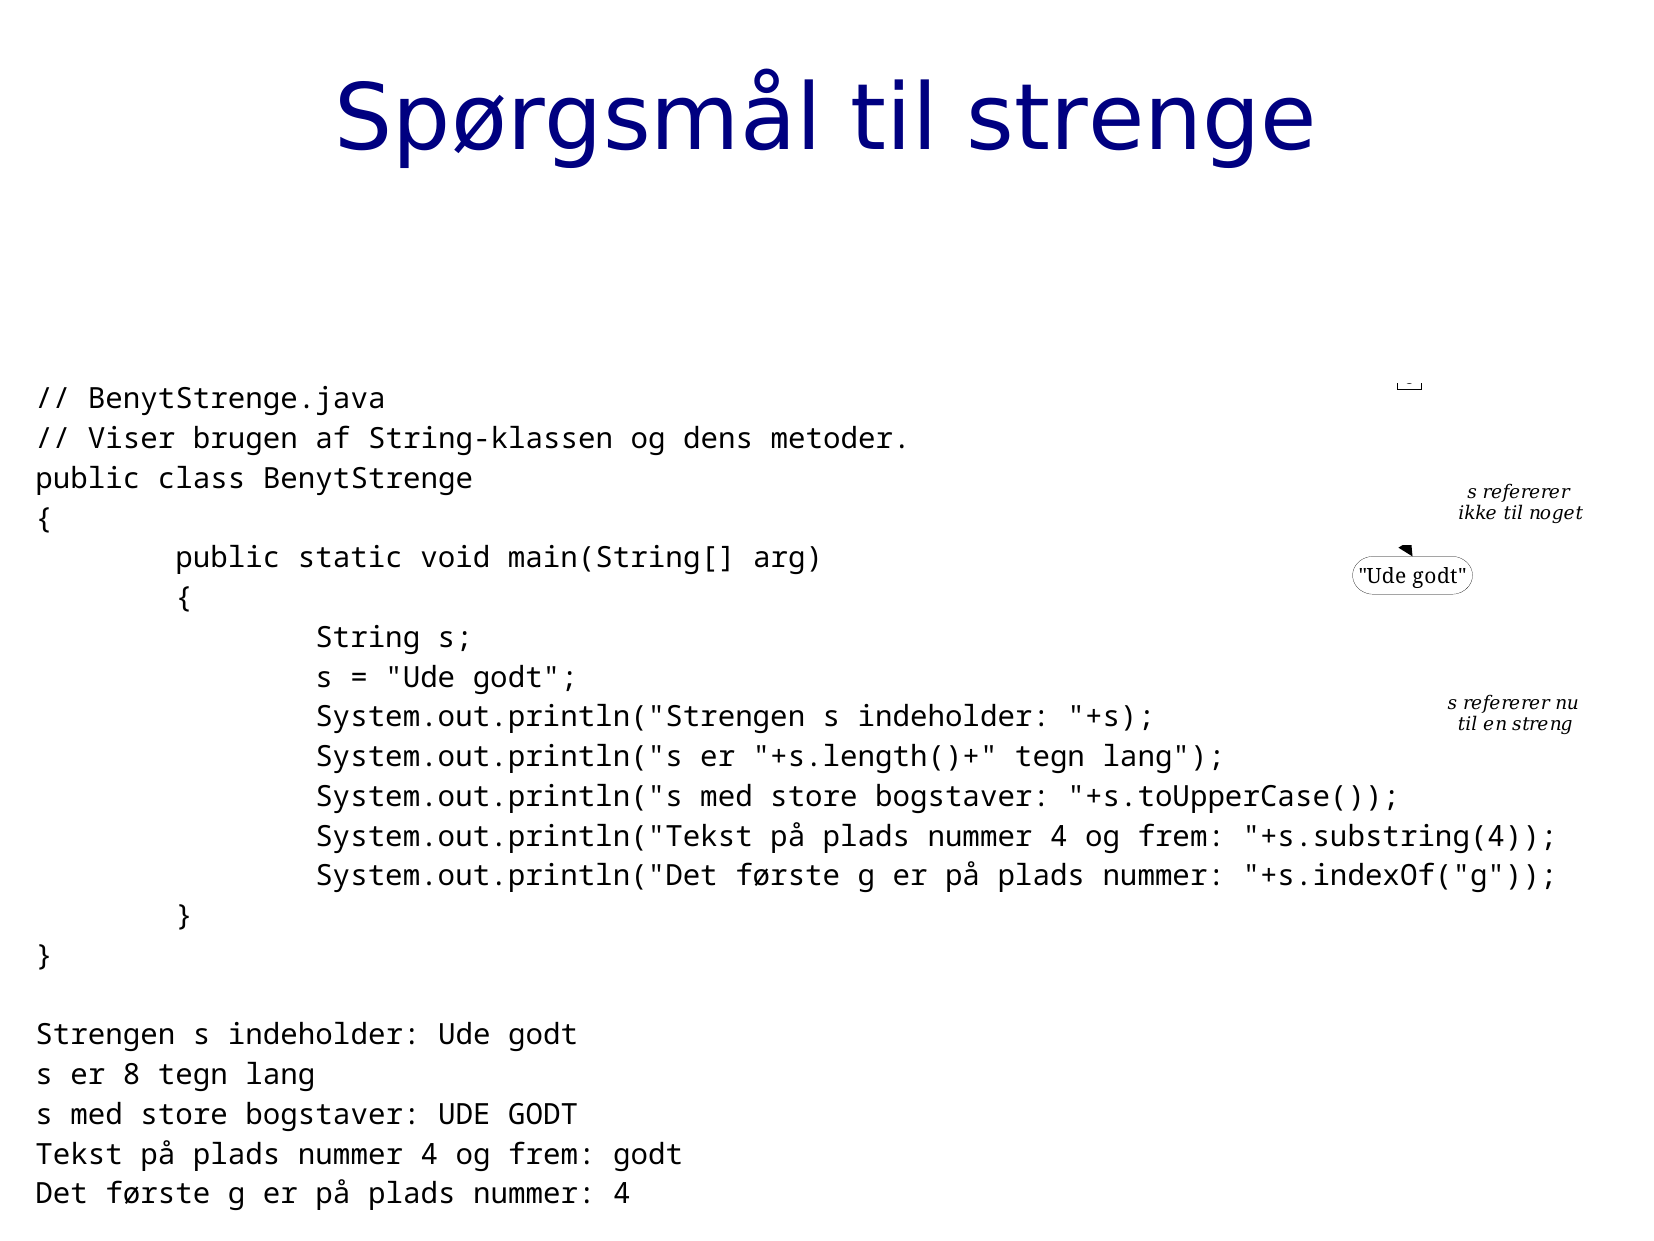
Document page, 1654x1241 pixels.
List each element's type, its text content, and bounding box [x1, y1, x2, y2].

title Spørgsmål til strenge [105, 14, 1549, 222]
text_box // BenytStrenge.java // Viser brugen af String-klassen og dens metoder. public class BenytStrenge { public static void main(String[] arg) { String s; s = "Ude godt"; System.out.println("Strengen s indeholder: "+s); System.out.println("s er "+s.length()+" tegn lang"); System.out.println("s med store bogstaver: "+s.toUpperCase()); System.out.println("Tekst på plads nummer 4 og frem: "+s.substring(4)); System.out.println("Det første g er på plads nummer: "+s.indexOf("g")); } } Strengen s indeholder: Ude godt s er 8 tegn lang s med store bogstaver: UDE GODT Tekst på plads nummer 4 og frem: godt Det første g er på plads nummer: 4 [35, 377, 1559, 1098]
chart [1273, 383, 1596, 736]
